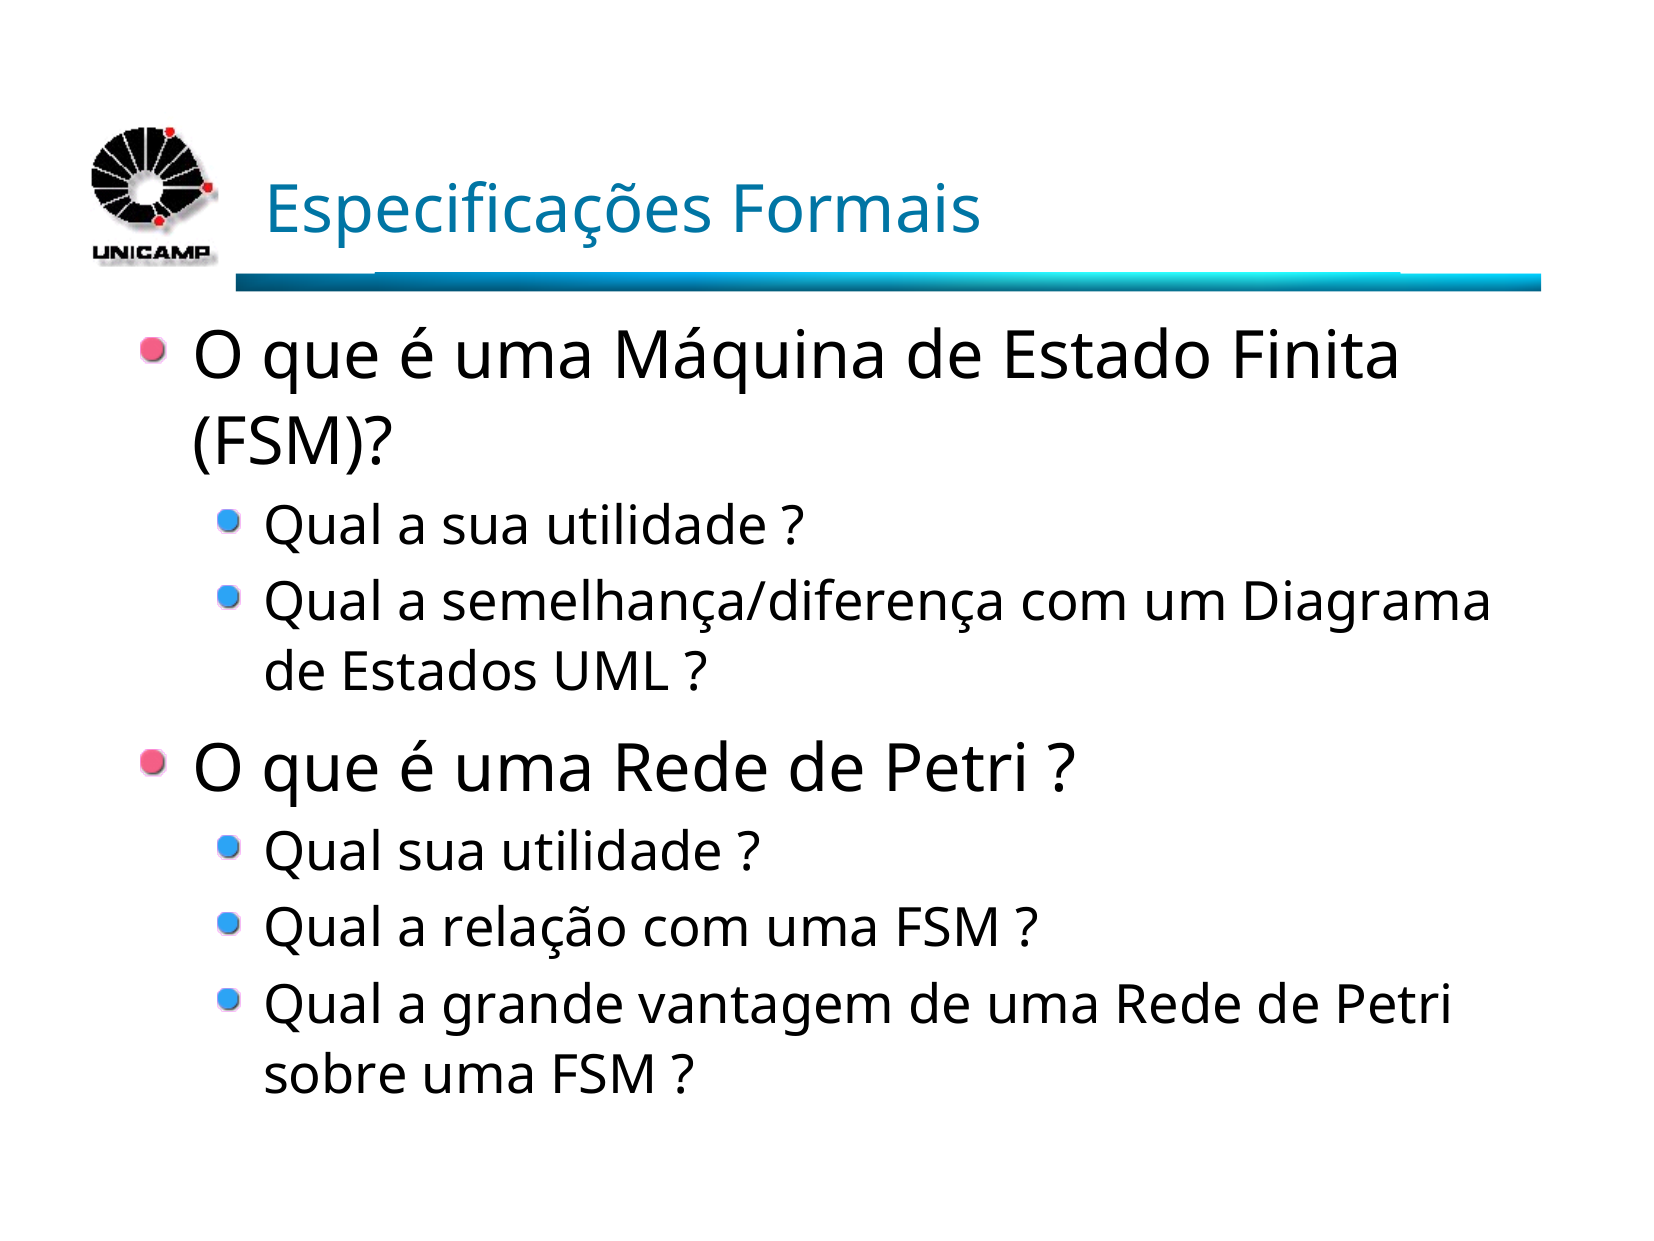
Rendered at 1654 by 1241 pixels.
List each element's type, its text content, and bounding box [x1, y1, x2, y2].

picture [125, 272, 1654, 295]
title Especificações Formais [264, 57, 1534, 250]
list O que é uma Máquina de Estado Finita (FSM)? Qual a sua utilidade ? Qual a semelhança/diferença com um Diagrama de Estados UML ? O que é uma Rede de Petri ? Qual sua utilidade ? Qual a relação com uma FSM ? Qual a grande vantagem de uma Rede de Petri sobre uma FSM ? [121, 309, 1534, 1167]
